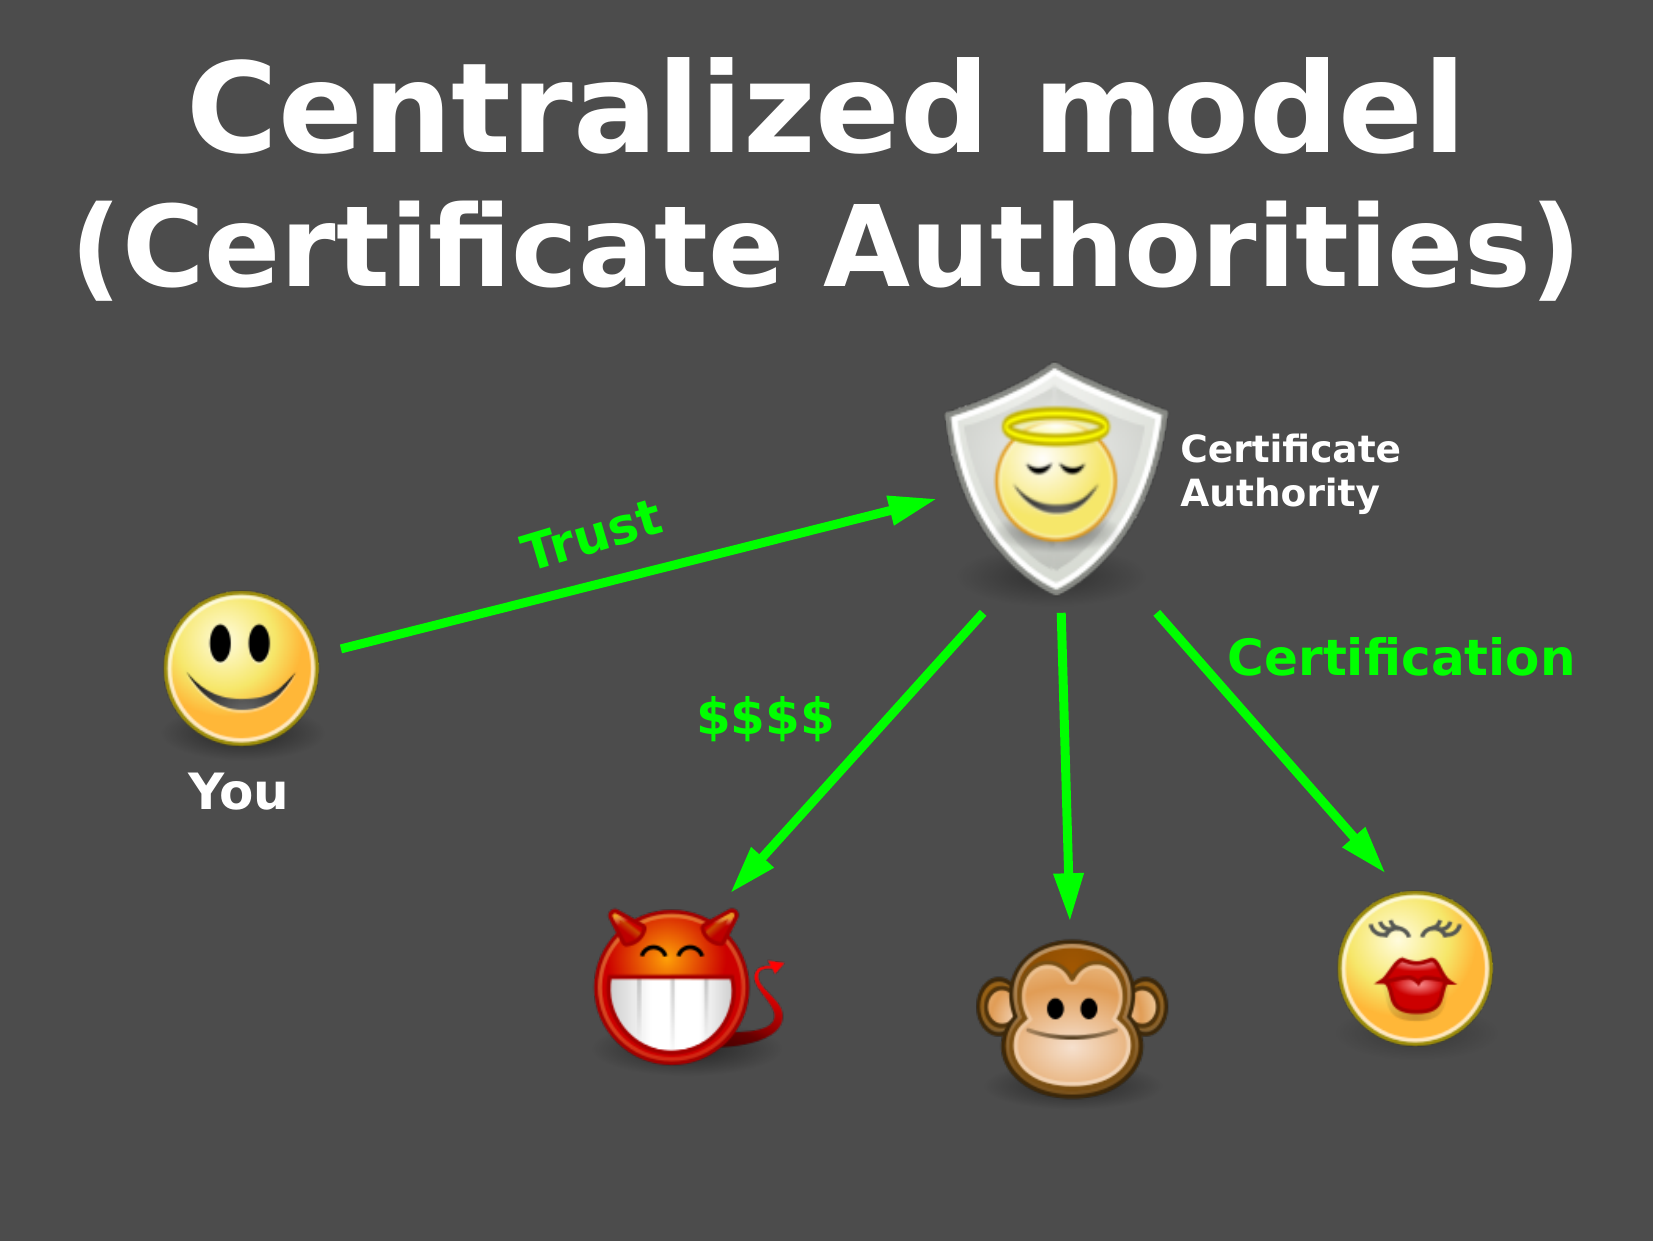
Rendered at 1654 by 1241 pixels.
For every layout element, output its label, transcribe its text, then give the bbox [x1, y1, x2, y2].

picture [140, 572, 341, 773]
text_box Trust [498, 475, 685, 596]
text_box $$$$ [681, 680, 851, 754]
picture [1314, 872, 1515, 1073]
picture [972, 919, 1173, 1120]
picture [587, 891, 788, 1092]
text_box You [173, 755, 305, 830]
text_box Certification [1212, 621, 1591, 695]
text_box Centralized model (Certificate Authorities) [39, 28, 1615, 321]
picture [923, 346, 1191, 613]
text_box Certificate Authority [1165, 420, 1417, 523]
